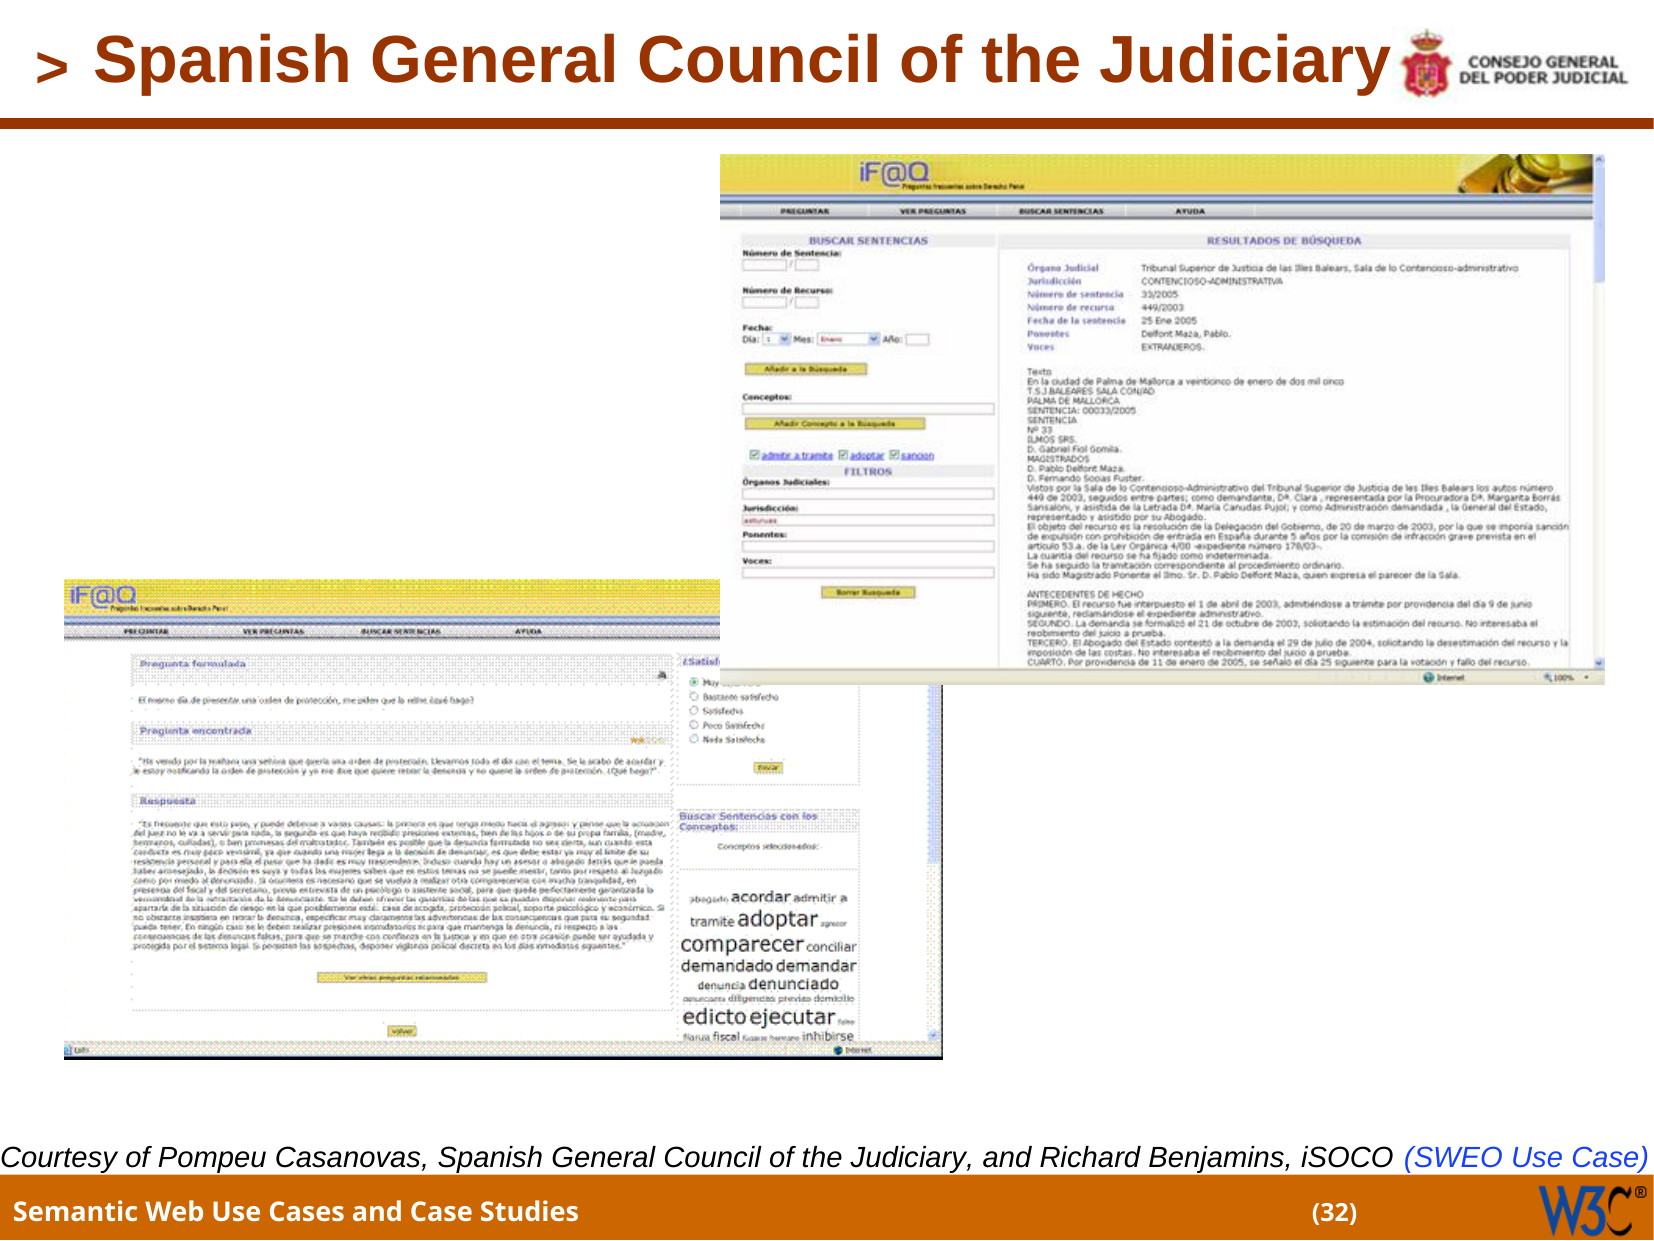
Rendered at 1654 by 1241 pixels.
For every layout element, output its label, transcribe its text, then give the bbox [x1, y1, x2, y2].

picture [1392, 27, 1634, 105]
picture [1535, 1183, 1651, 1240]
title Spanish General Council of the Judiciary [93, 0, 1493, 119]
text_box Courtesy of Pompeu Casanovas, Spanish General Council of the Judiciary, and Richard Benjamins, iSOCO (SWEO Use Case) [0, 1139, 1651, 1173]
picture [64, 154, 1605, 1060]
